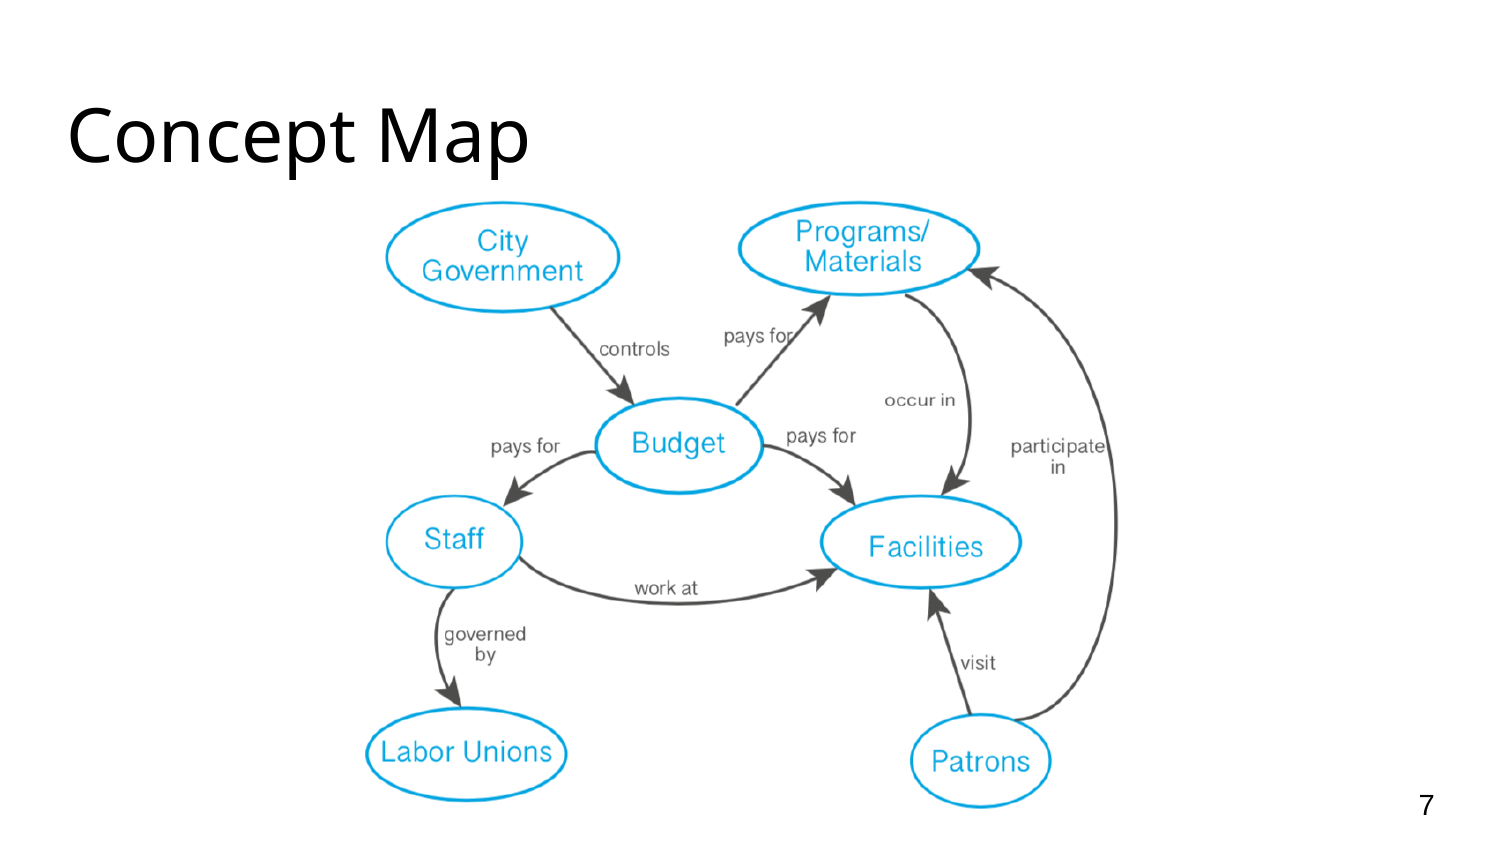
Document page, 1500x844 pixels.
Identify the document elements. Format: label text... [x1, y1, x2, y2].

title Concept Map [51, 72, 1449, 167]
picture [349, 189, 1151, 817]
